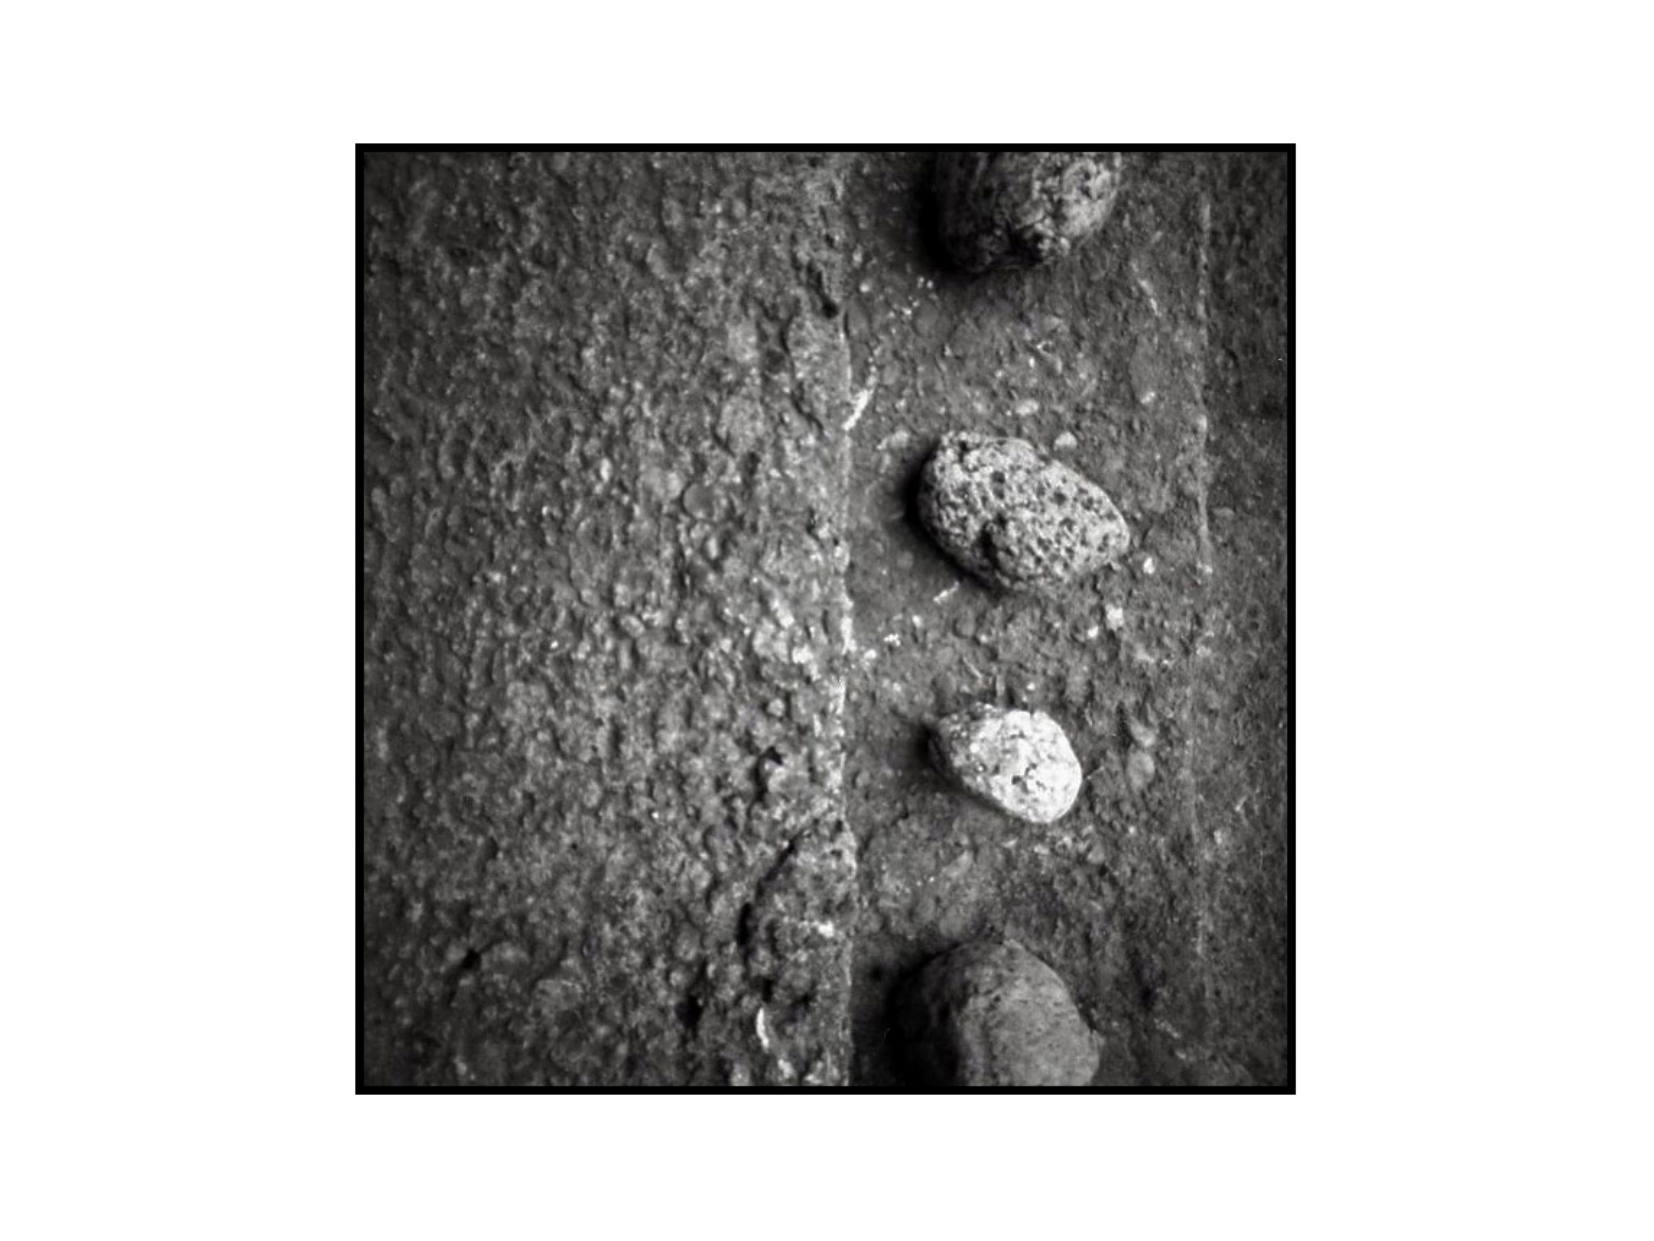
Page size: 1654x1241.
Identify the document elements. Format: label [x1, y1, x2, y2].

picture [211, 0, 1442, 1241]
